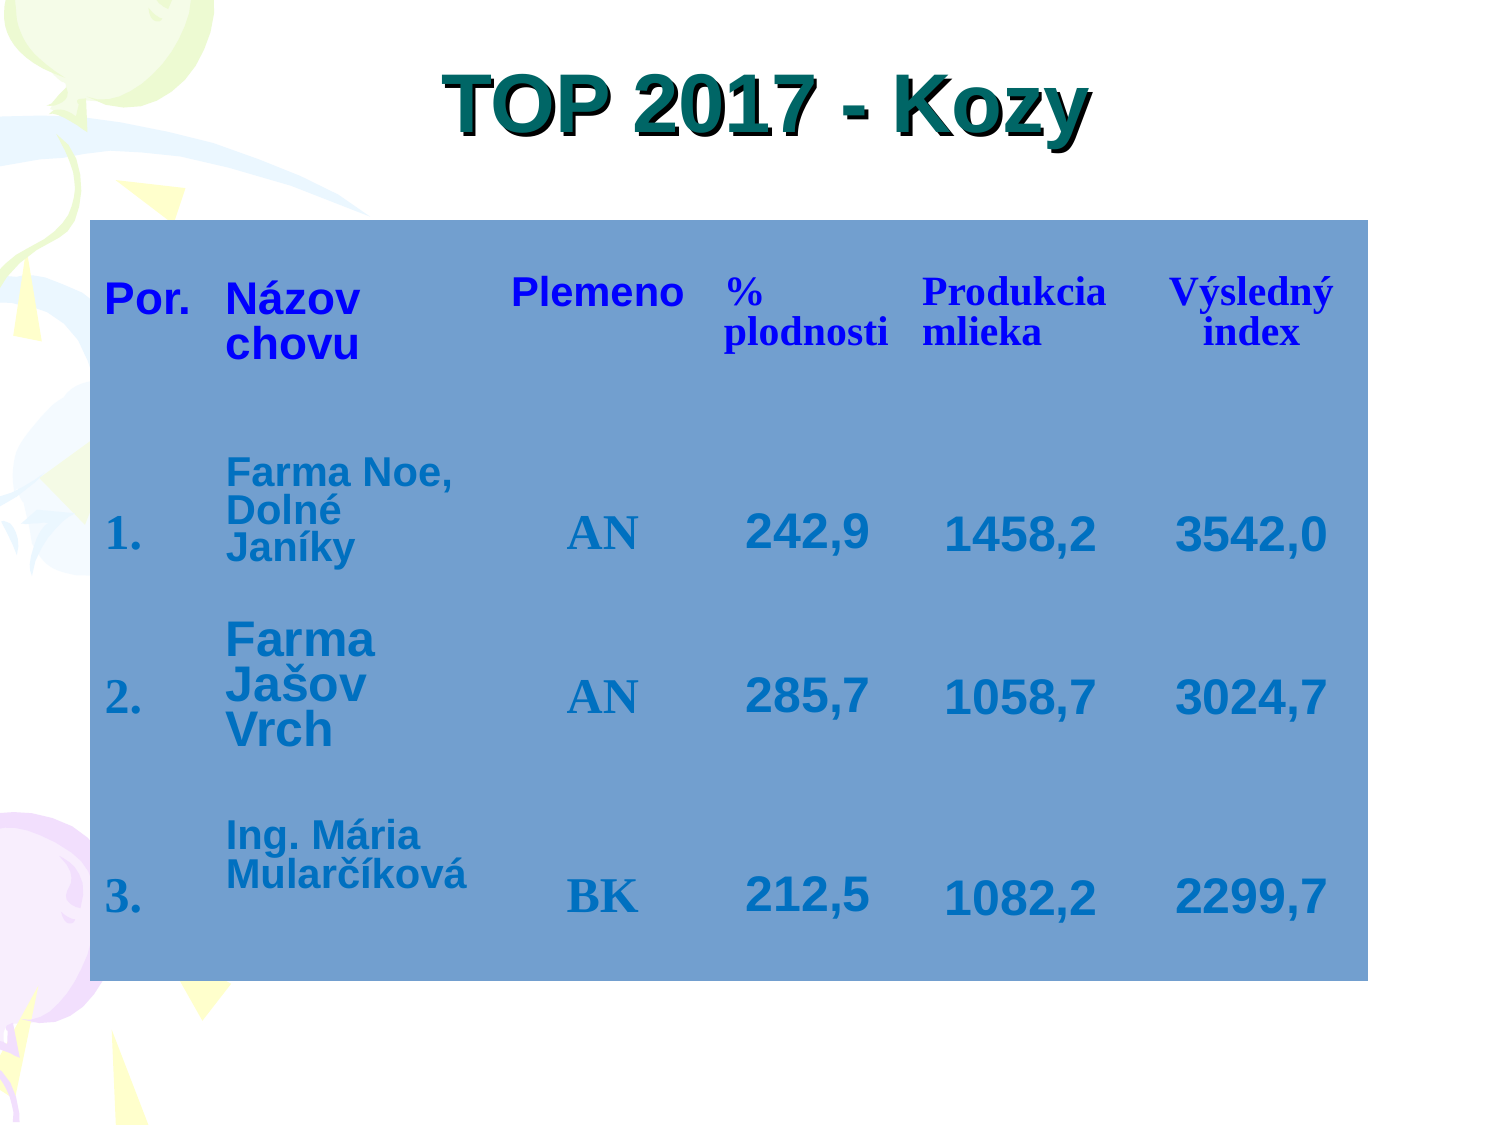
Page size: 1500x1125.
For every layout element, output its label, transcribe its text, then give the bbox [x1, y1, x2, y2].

text_box TOP 2017 - Kozy [89, 0, 1443, 159]
table_cell 3542,0 [1135, 449, 1368, 613]
table_cell 2299,7 [1135, 812, 1368, 981]
table_header Názov chovu [211, 220, 496, 449]
table_cell 3024,7 [1135, 613, 1368, 812]
table_cell 242,9 [709, 449, 907, 613]
table_cell Ing. Mária Mularčíková [211, 812, 496, 981]
table_cell 1058,7 [907, 613, 1135, 812]
table_cell 1082,2 [907, 812, 1135, 981]
table_cell Farma Noe, Dolné Janíky [211, 449, 496, 613]
table_cell 3. [90, 812, 211, 981]
table_header Výsledný index [1135, 220, 1368, 449]
table_header % plodnosti [709, 220, 907, 449]
table_cell BK [496, 812, 709, 981]
table_header Por. [90, 220, 211, 449]
table_cell 1458,2 [907, 449, 1135, 613]
table_header Plemeno [496, 220, 709, 449]
table_cell 285,7 [709, 613, 907, 812]
table_cell 1. [90, 449, 211, 613]
table_cell 212,5 [709, 812, 907, 981]
table_cell AN [496, 449, 709, 613]
table_cell 2. [90, 613, 211, 812]
table_cell AN [496, 613, 709, 812]
table_cell Farma Jašov Vrch [211, 613, 496, 812]
table_header Produkcia mlieka [907, 220, 1135, 449]
